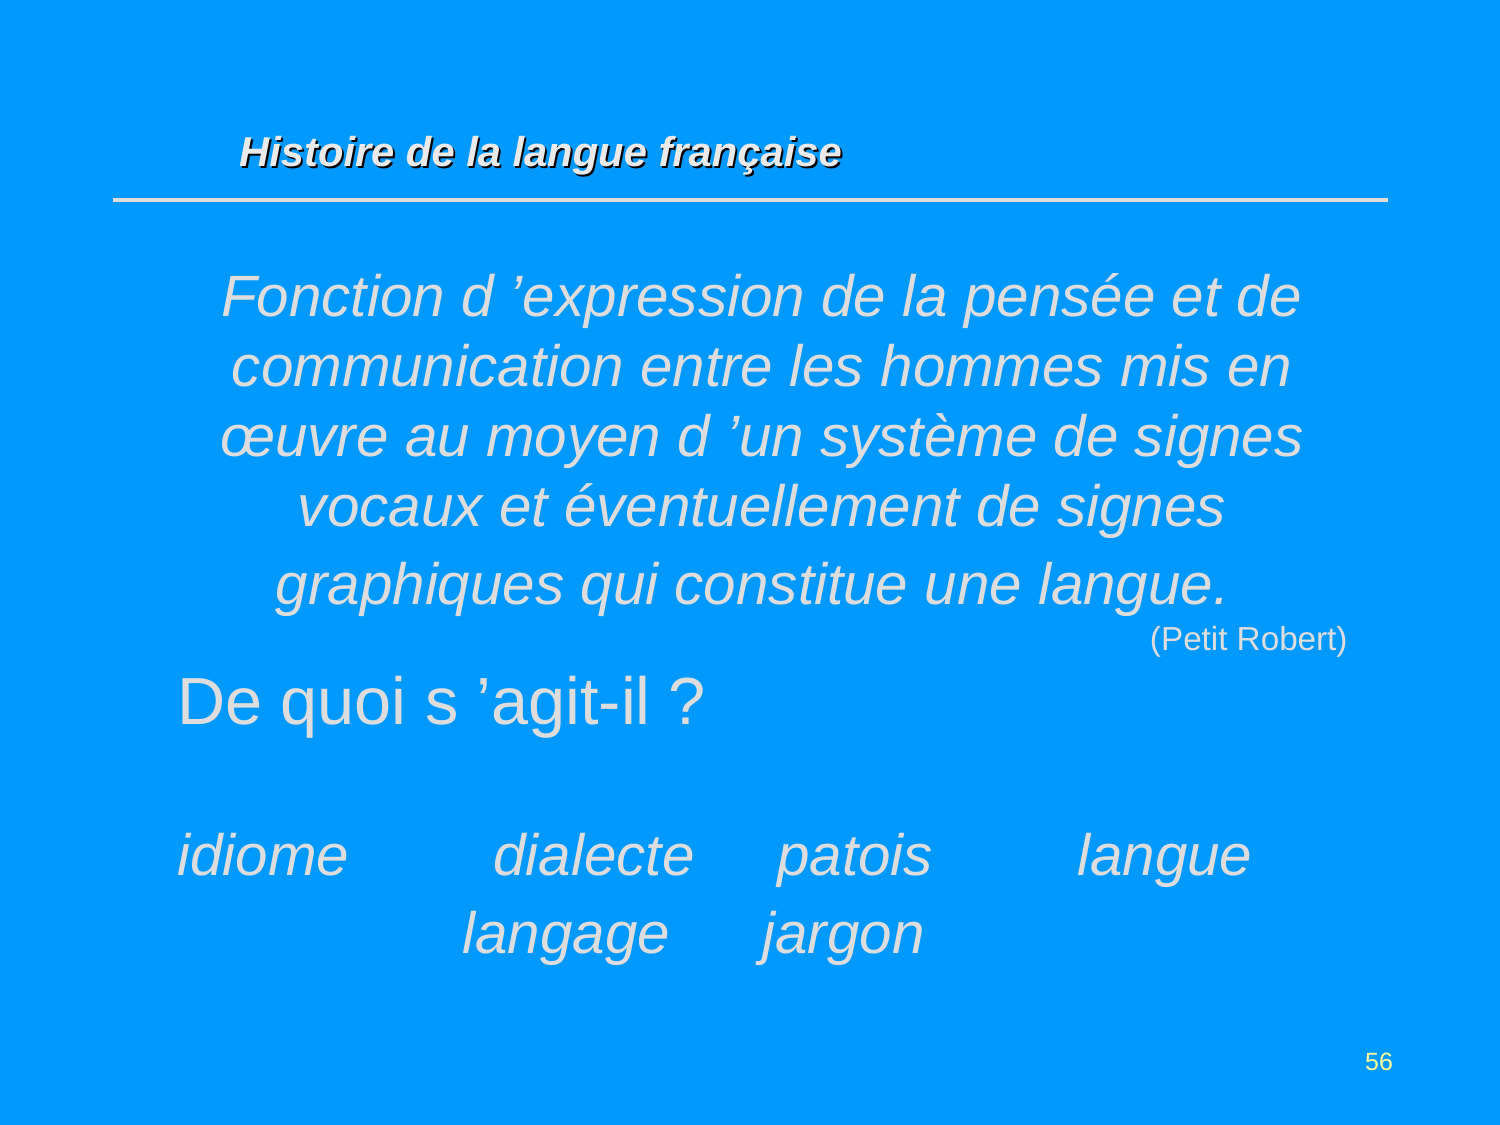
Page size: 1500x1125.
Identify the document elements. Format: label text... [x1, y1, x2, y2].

text_box Histoire de la langue française [224, 116, 858, 183]
text_box Fonction d ’expression de la pensée et de communication entre les hommes mis en œuvre au moyen d ’un système de signes vocaux et éventuellement de signes graphiques qui constitue une langue. (Petit Robert) De quoi s ’agit-il ? idiome dialecte patois langue langage jargon [162, 249, 1363, 976]
